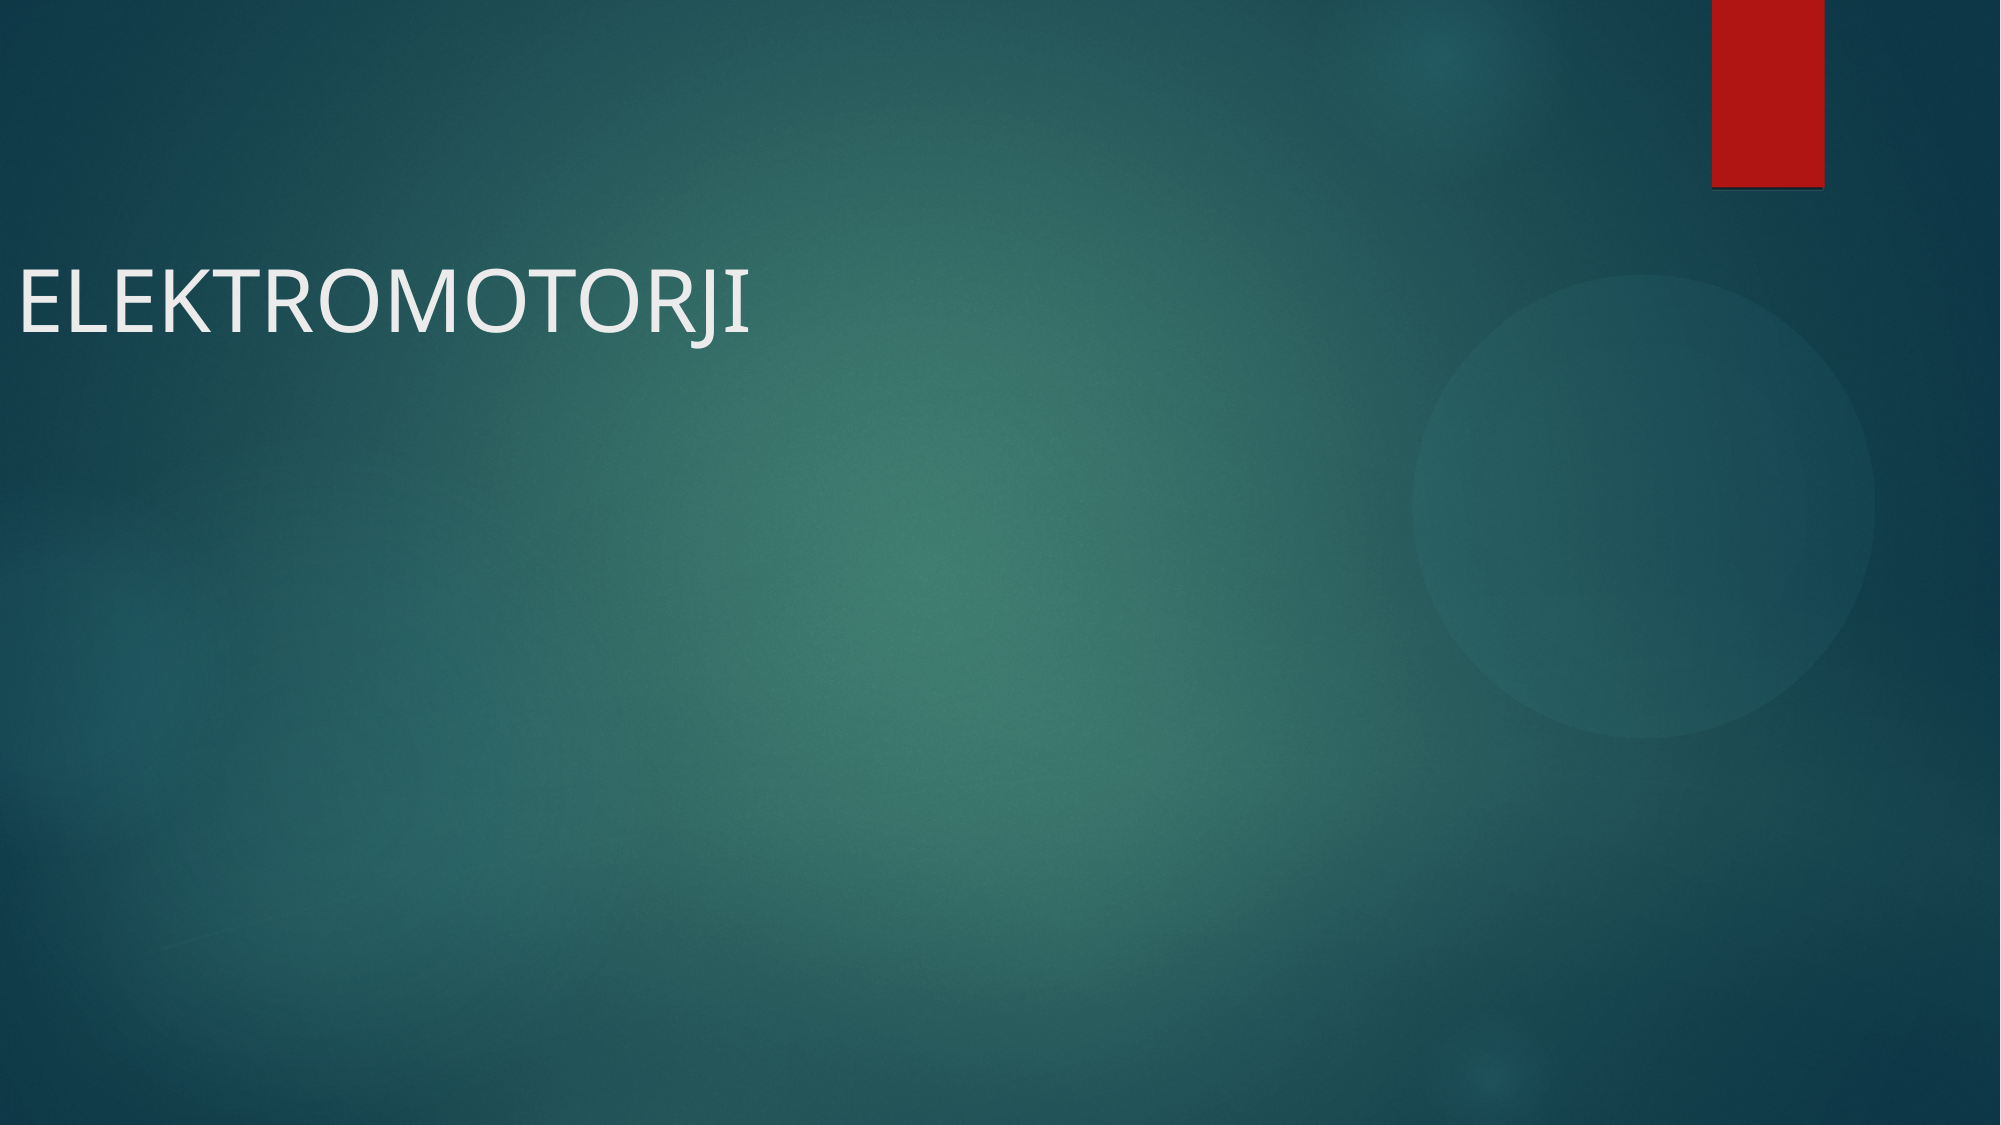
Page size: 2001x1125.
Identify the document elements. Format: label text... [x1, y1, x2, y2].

picture [0, 0, 2001, 1125]
title ELEKTROMOTORJI [0, 237, 1448, 784]
